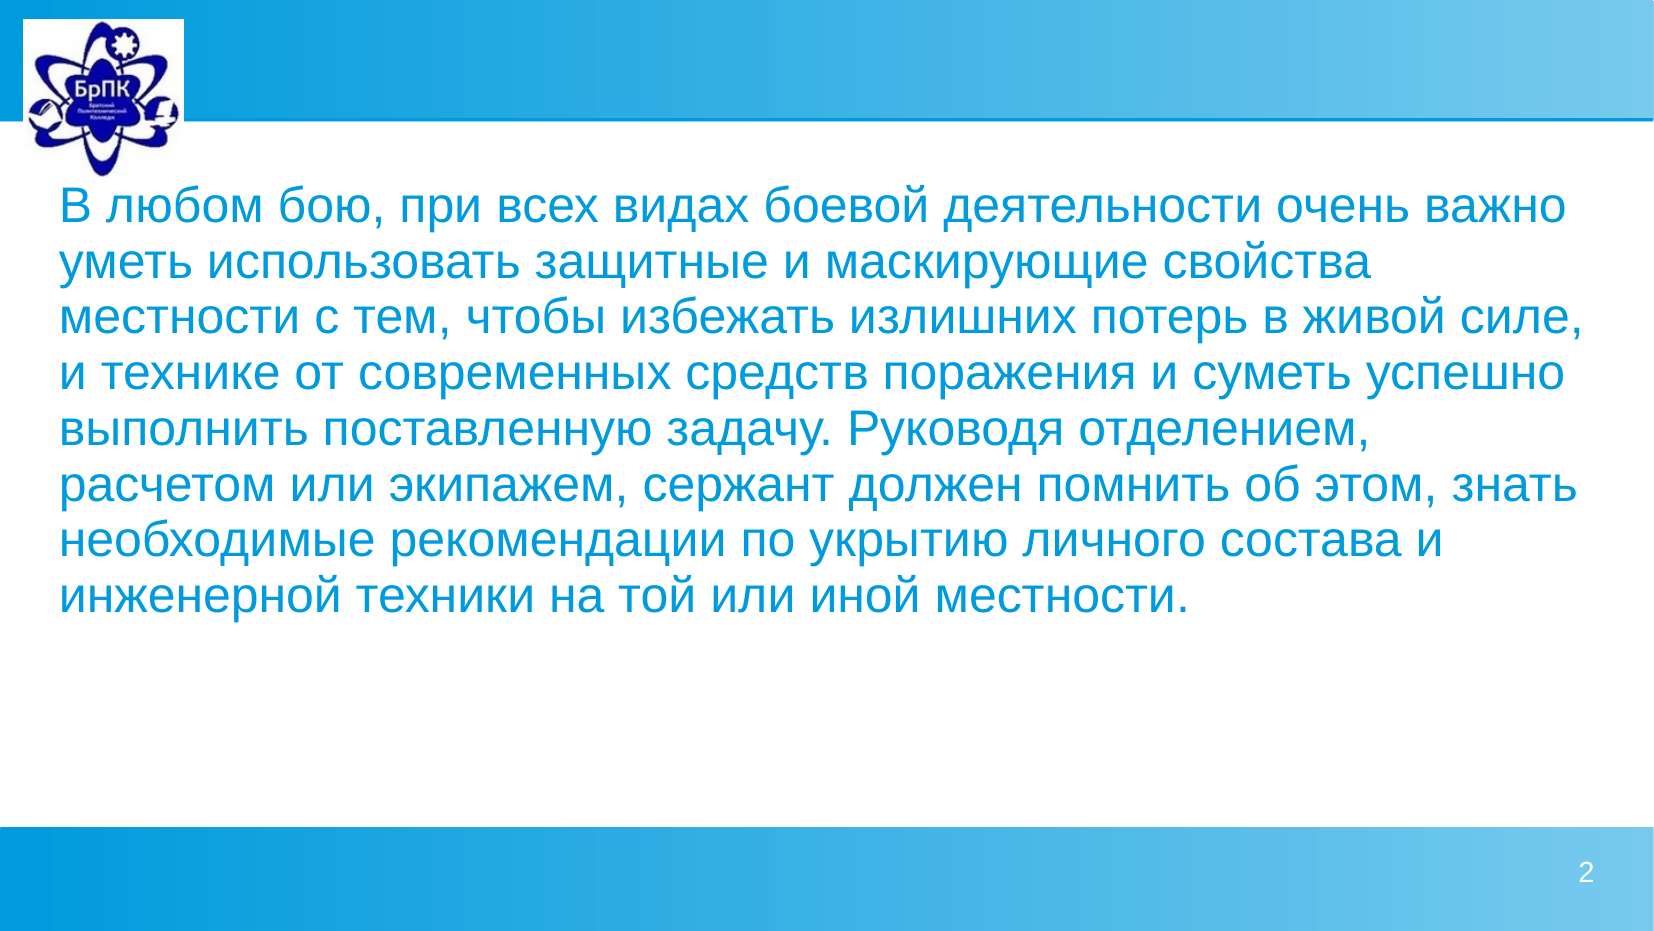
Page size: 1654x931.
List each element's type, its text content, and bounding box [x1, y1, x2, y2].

picture [23, 20, 184, 179]
list В любом бою, при всех видах боевой деятельности очень важно уметь использовать защитные и маскирующие свойства местности с тем, чтобы избежать излишних потерь в живой силе, и технике от современных средств поражения и суметь успешно выполнить поставленную задачу. Руководя отделением, расчетом или экипажем, сержант должен помнить об этом, знать необходимые рекомендации по укрытию личного состава и инженерной техники на той или иной местности. [59, 177, 1595, 768]
